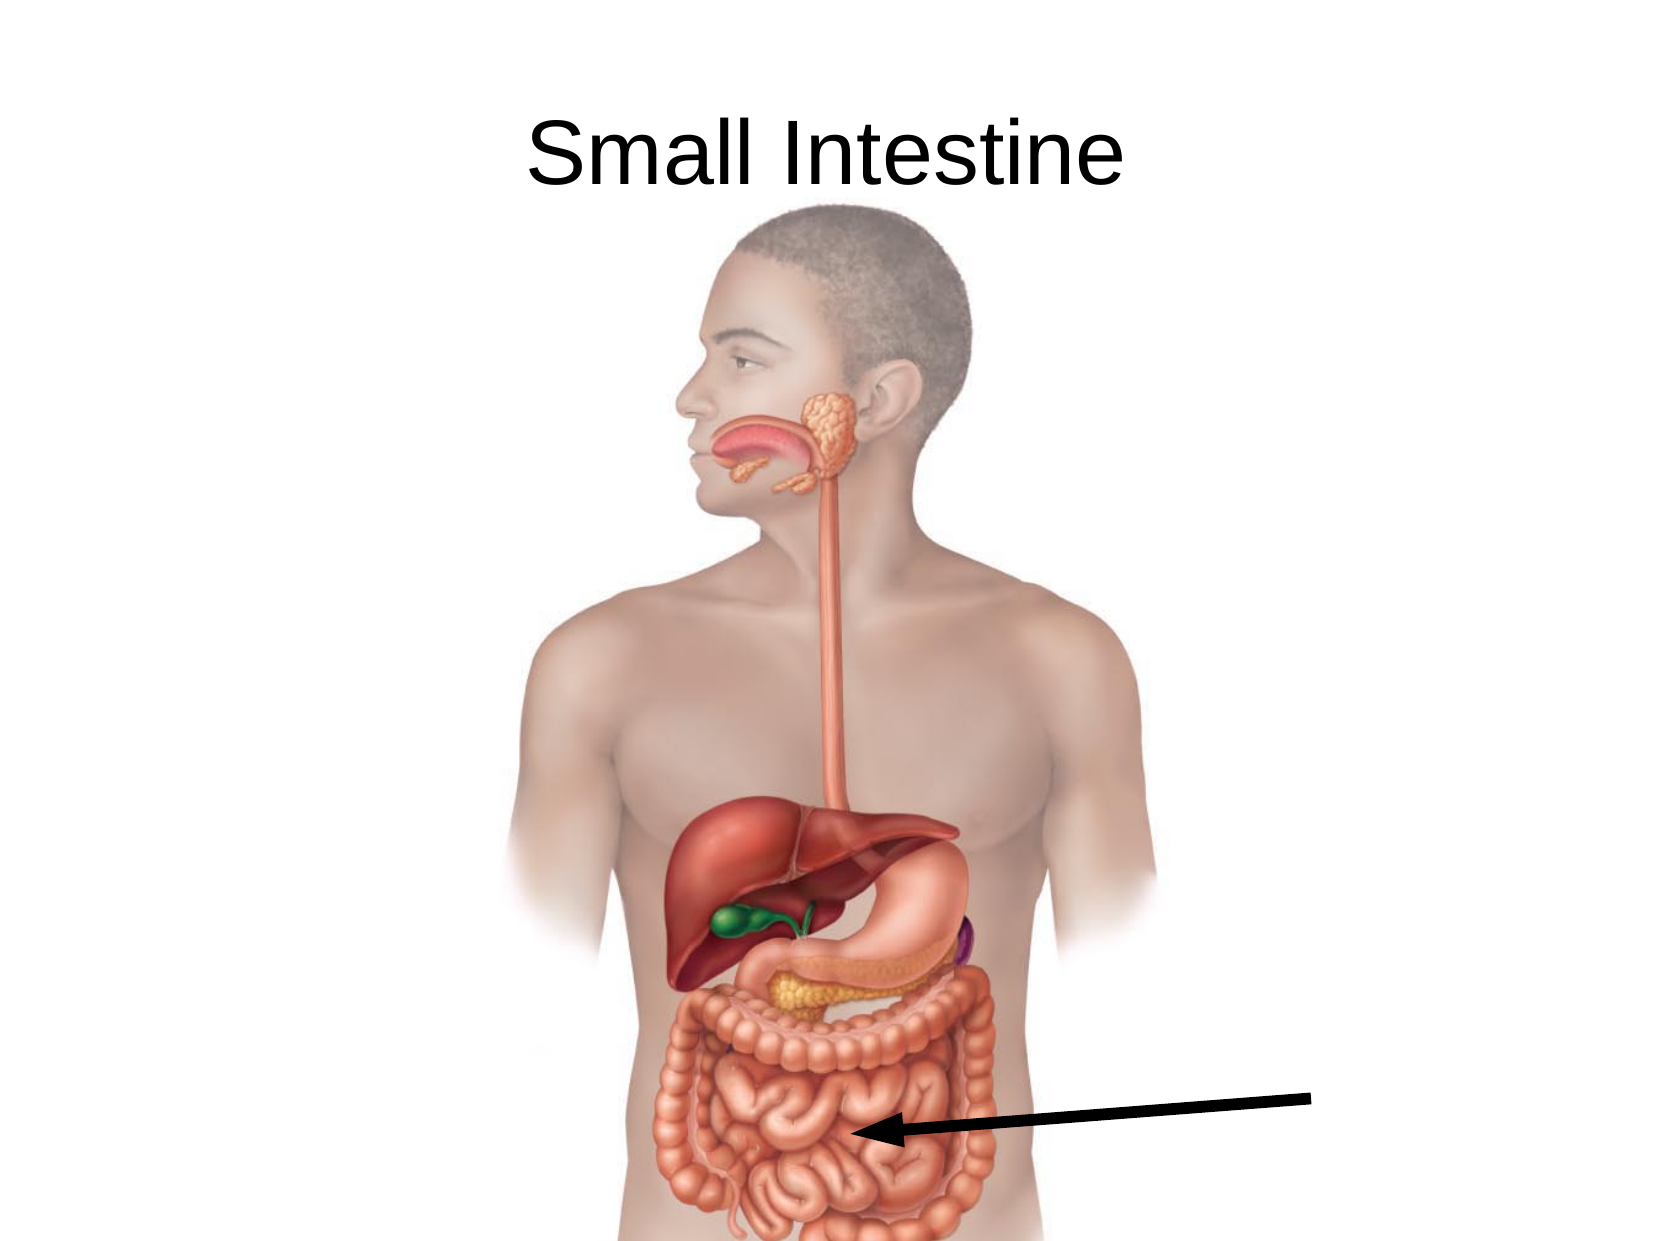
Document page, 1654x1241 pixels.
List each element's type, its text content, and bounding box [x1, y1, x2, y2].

title Small Intestine [82, 49, 1571, 257]
picture [106, 177, 1654, 1241]
